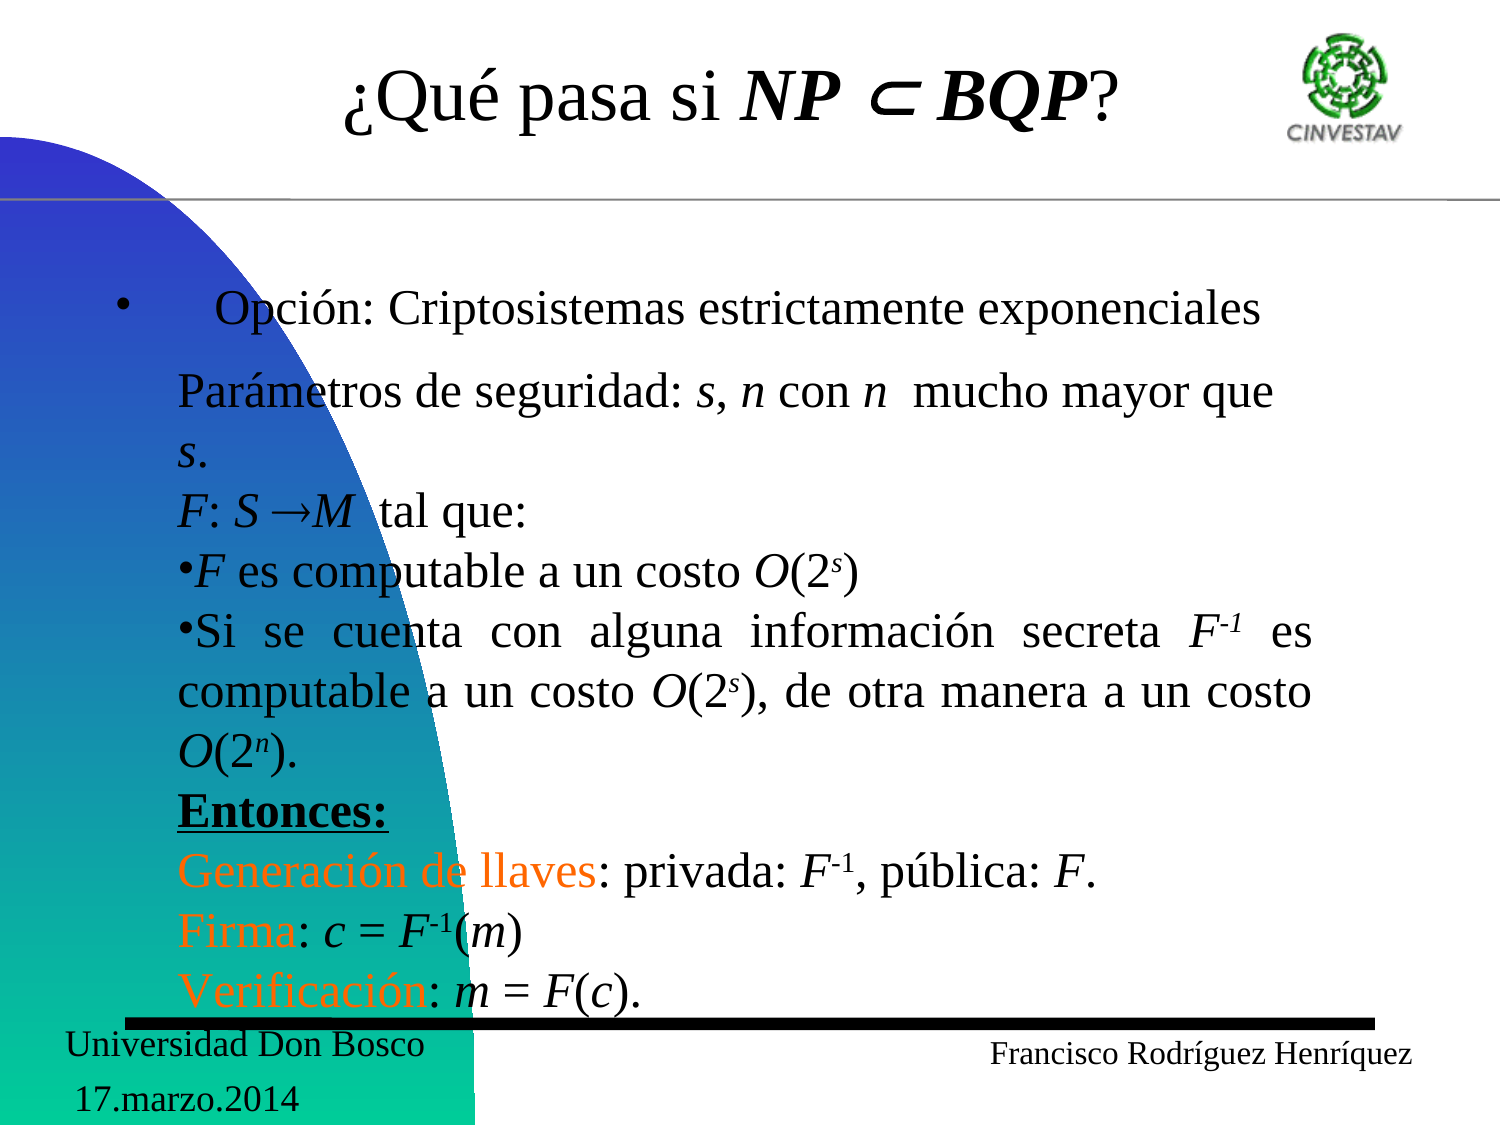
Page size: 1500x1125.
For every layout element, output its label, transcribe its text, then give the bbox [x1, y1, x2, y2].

text_box Parámetros de seguridad: s, n con n mucho mayor que s. F: S M tal que: F es computable a un costo O(2s) Si se cuenta con alguna información secreta F-1 es computable a un costo O(2s), de otra manera a un costo O(2n). Entonces: Generación de llaves: privada: F-1, pública: F. Firma: c = F-1(m) Verificación: m = F(c). [162, 349, 1328, 1026]
text_box ¿Qué pasa si NP  BQP? [75, 37, 1426, 225]
text_box Opción: Criptosistemas estrictamente exponenciales [99, 212, 1363, 388]
